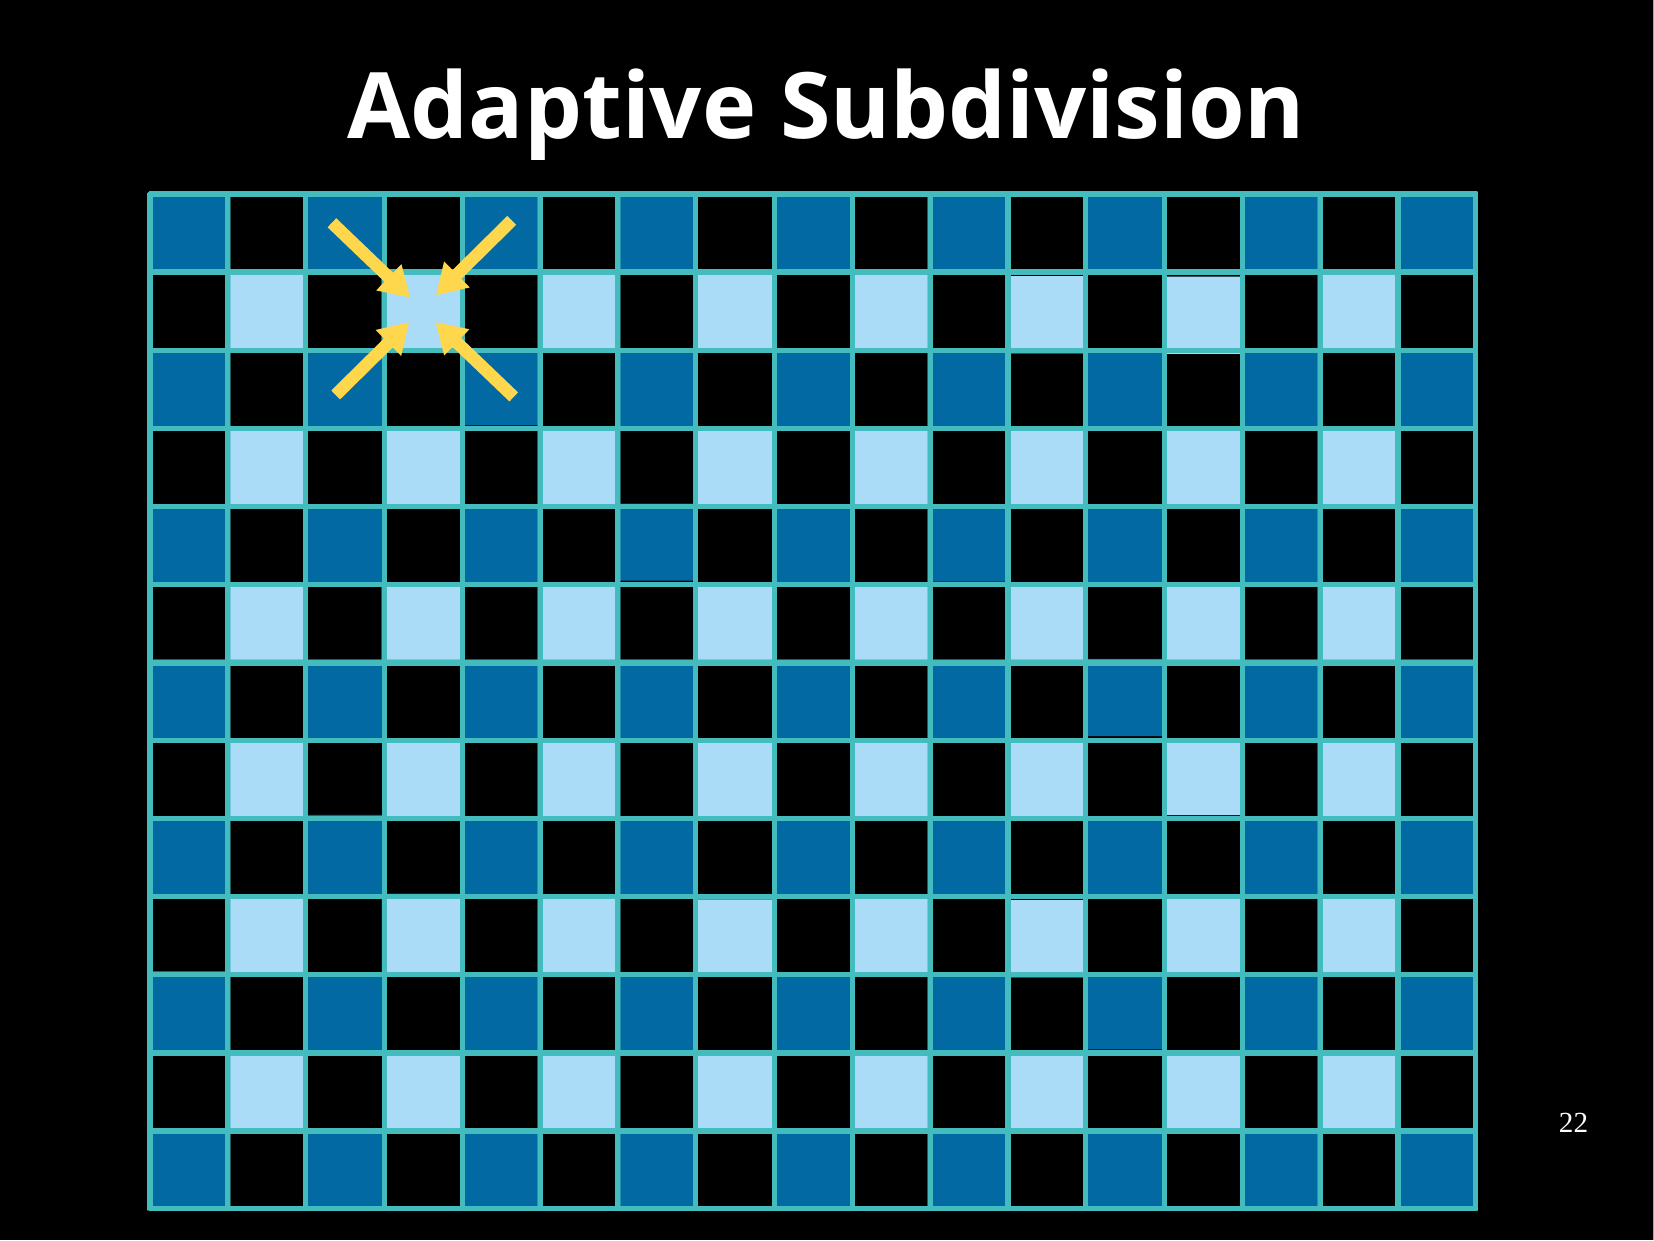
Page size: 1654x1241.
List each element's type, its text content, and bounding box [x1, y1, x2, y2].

title Adaptive Subdivision [0, 0, 1654, 207]
picture [147, 191, 1478, 1211]
